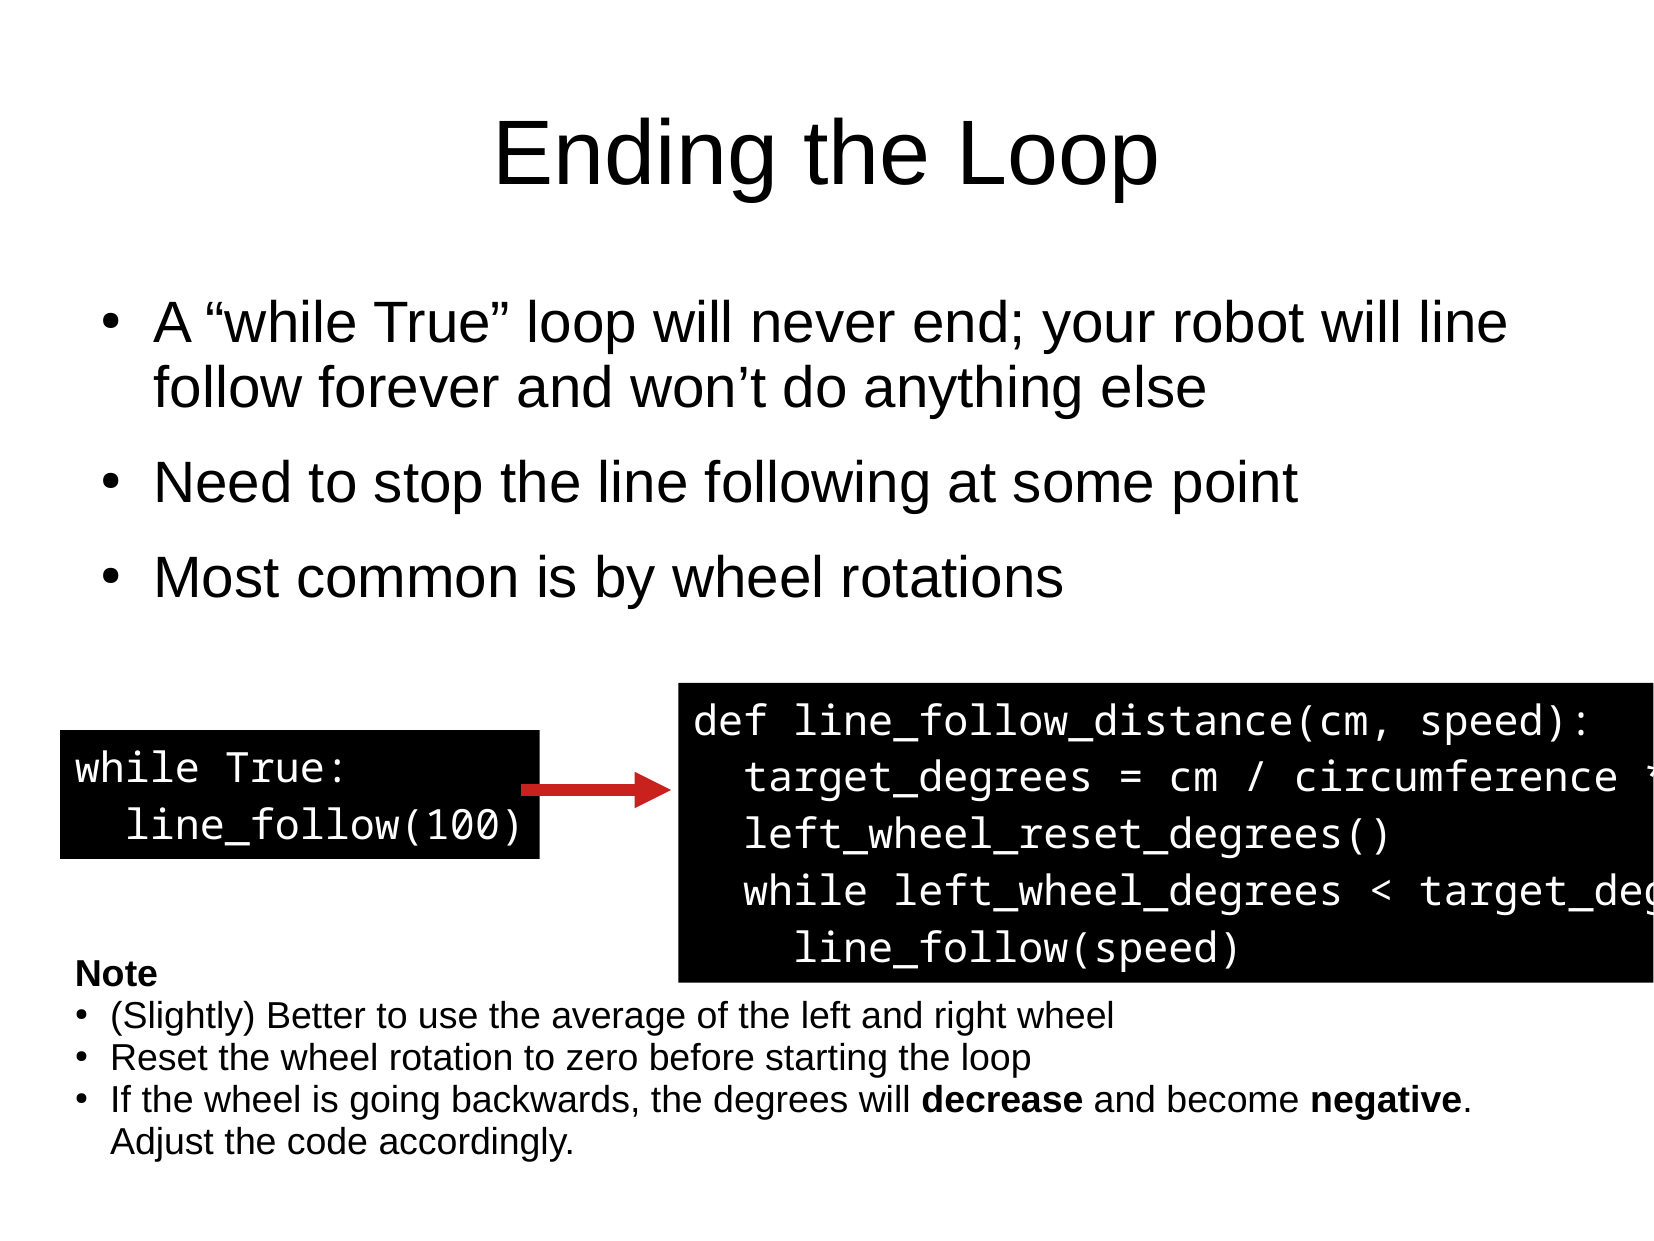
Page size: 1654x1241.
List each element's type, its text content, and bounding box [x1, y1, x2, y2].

text_box while True: line_follow(100) [60, 730, 511, 851]
title Ending the Loop [82, 49, 1571, 257]
text_box Note (Slightly) Better to use the average of the left and right wheel Reset the wheel rotation to zero before starting the loop If the wheel is going backwards, the degrees will decrease and become negative. Adjust the code accordingly. [60, 945, 1605, 1206]
text_box def line_follow_distance(cm, speed): target_degrees = cm / circumference * 360 left_wheel_reset_degrees() while left_wheel_degrees < target_degrees: line_follow(speed) [678, 682, 1632, 907]
list A “while True” loop will never end; your robot will line follow forever and won’t do anything else Need to stop the line following at some point Most common is by wheel rotations [82, 290, 1571, 945]
